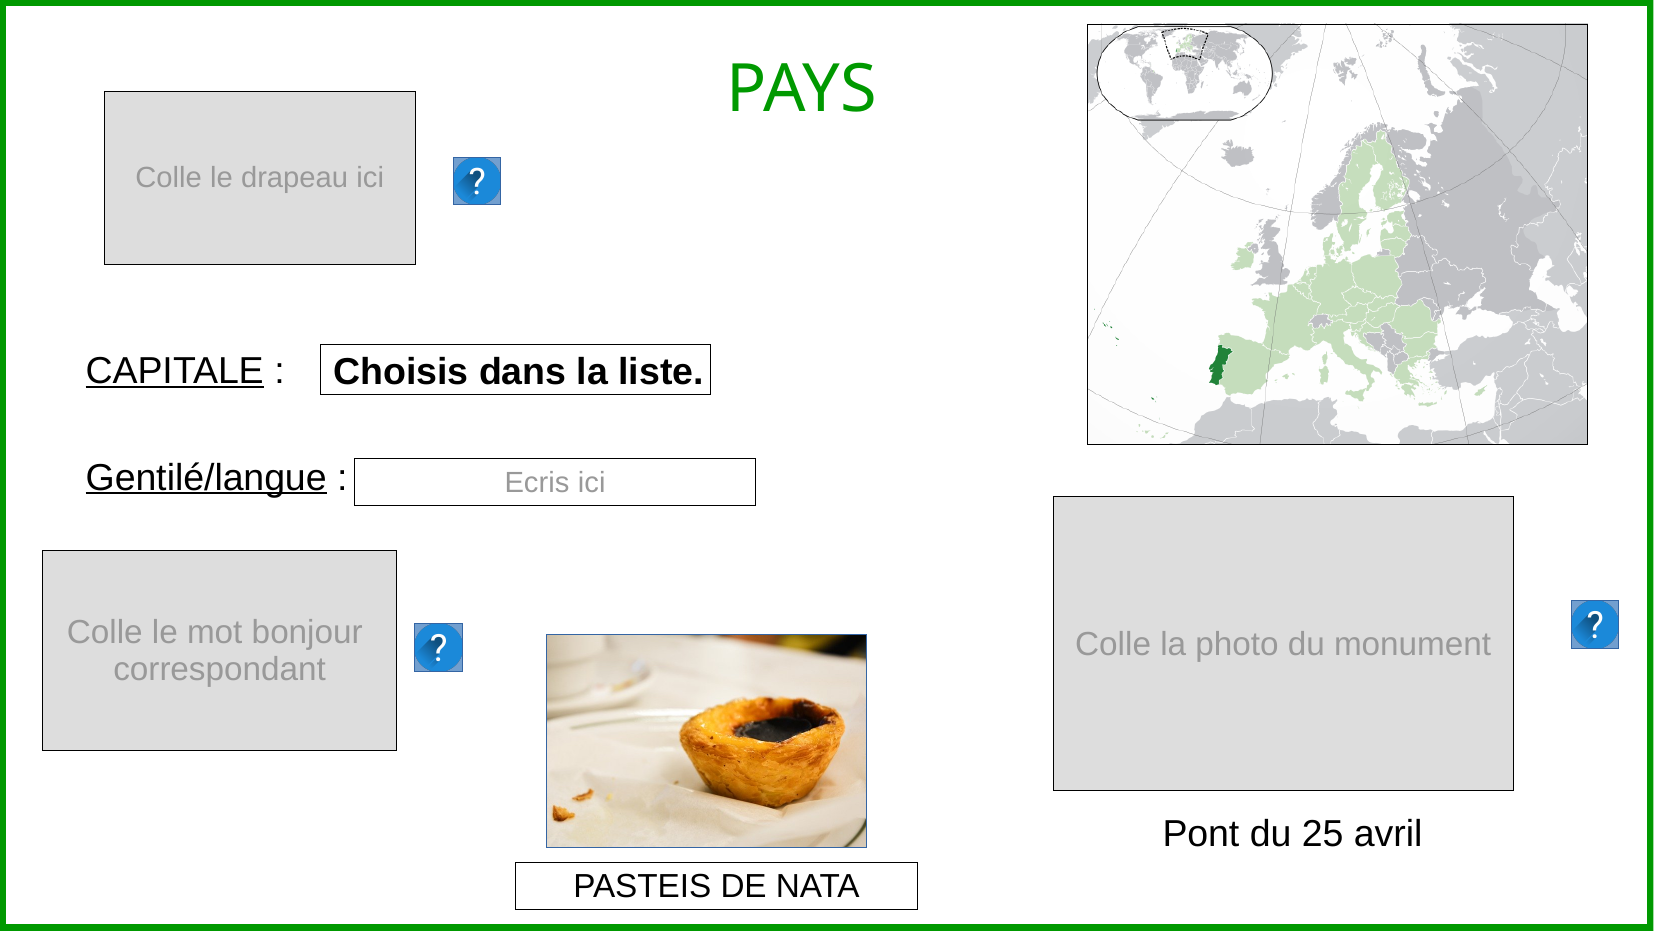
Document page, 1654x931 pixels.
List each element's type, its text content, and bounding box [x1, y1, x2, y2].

text_box PAYS [712, 32, 902, 126]
text_box Colle la photo du monument [1053, 496, 1514, 791]
picture [1087, 23, 1588, 445]
text_box Colle le drapeau ici [104, 91, 416, 265]
text_box CAPITALE : [70, 342, 308, 400]
text_box Pont du 25 avril [1147, 804, 1448, 862]
text_box Colle le mot bonjour correspondant [42, 550, 397, 751]
text_box PASTEIS DE NATA [515, 862, 918, 910]
picture [453, 157, 501, 205]
picture [414, 623, 463, 672]
picture [1571, 600, 1619, 649]
picture [546, 634, 867, 848]
text_box Ecris ici [367, 458, 756, 506]
text_box Gentilé/langue : [70, 448, 367, 506]
